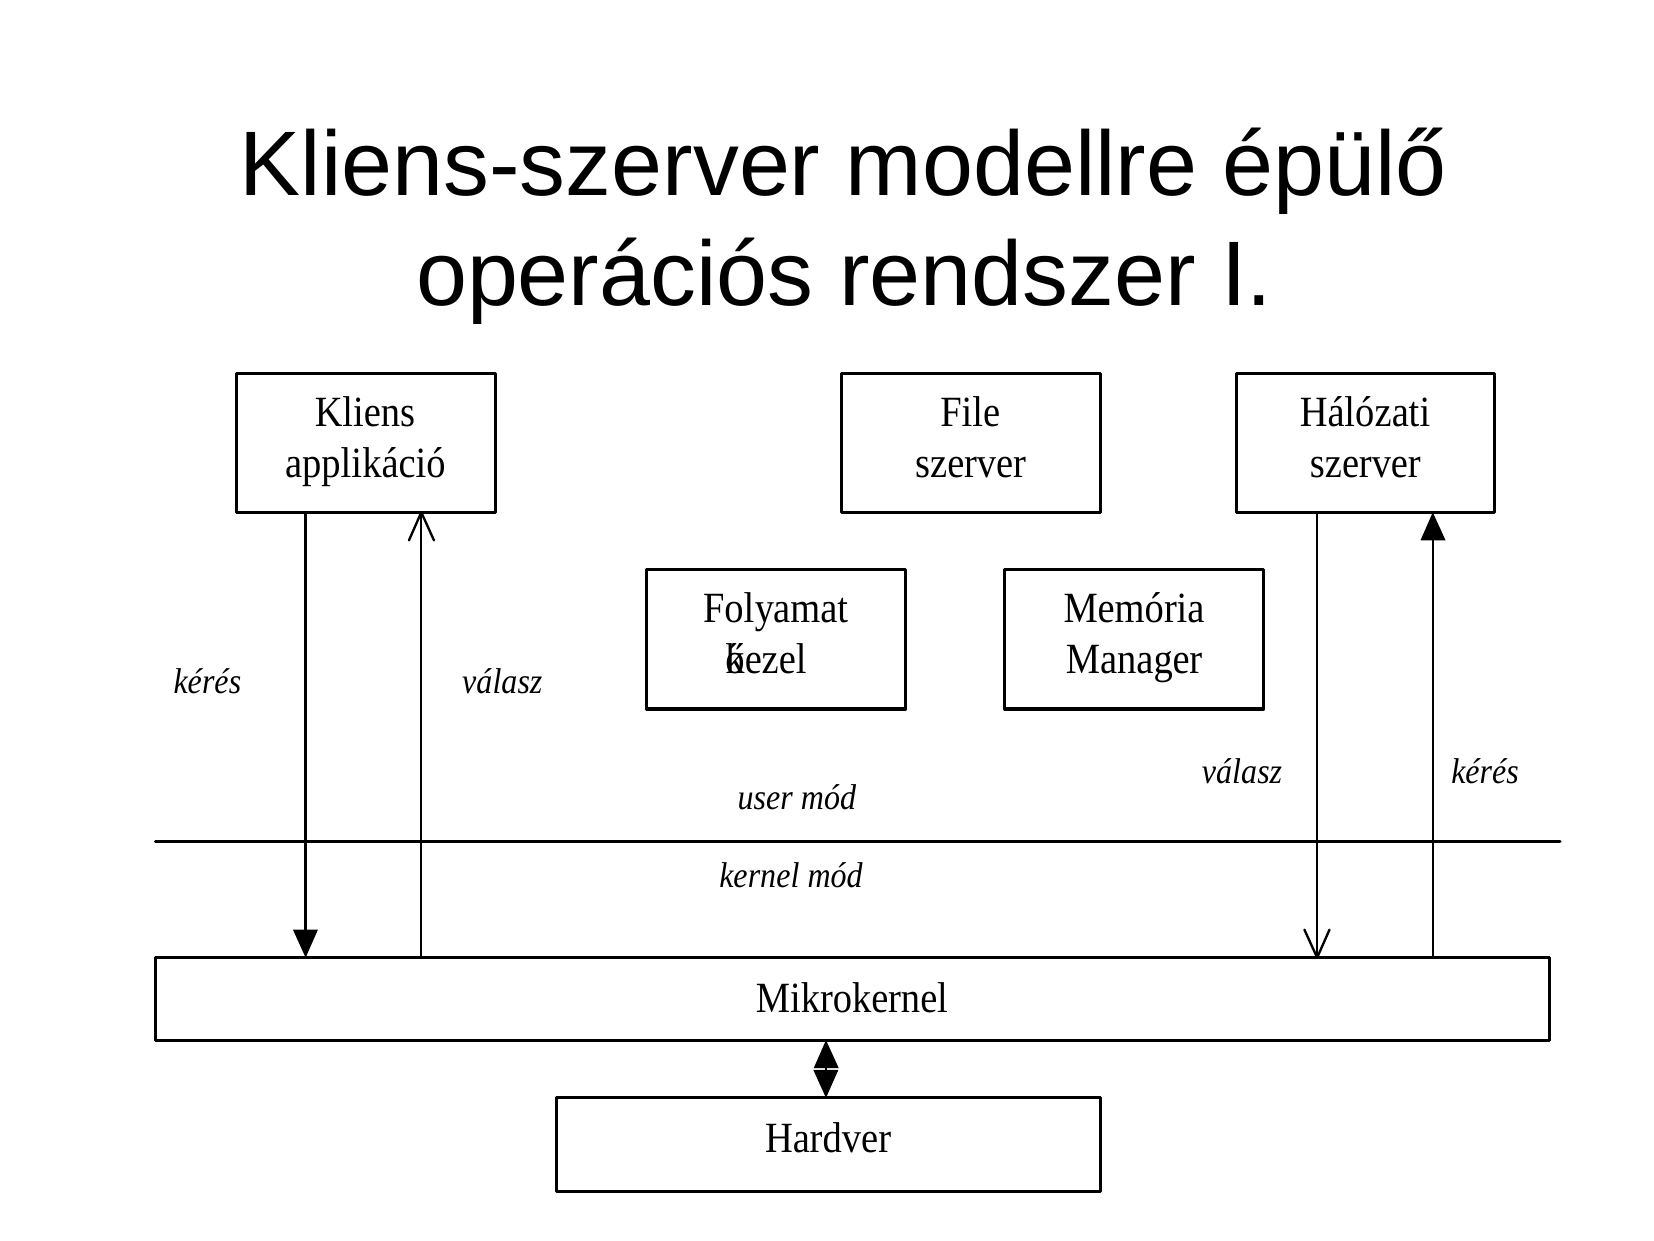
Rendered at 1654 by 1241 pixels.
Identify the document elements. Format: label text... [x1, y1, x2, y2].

title Kliens-szerver modellre épülő operációs rendszer I. [124, 110, 1530, 317]
chart [110, 372, 1585, 1195]
text_box [68, 344, 1613, 1213]
